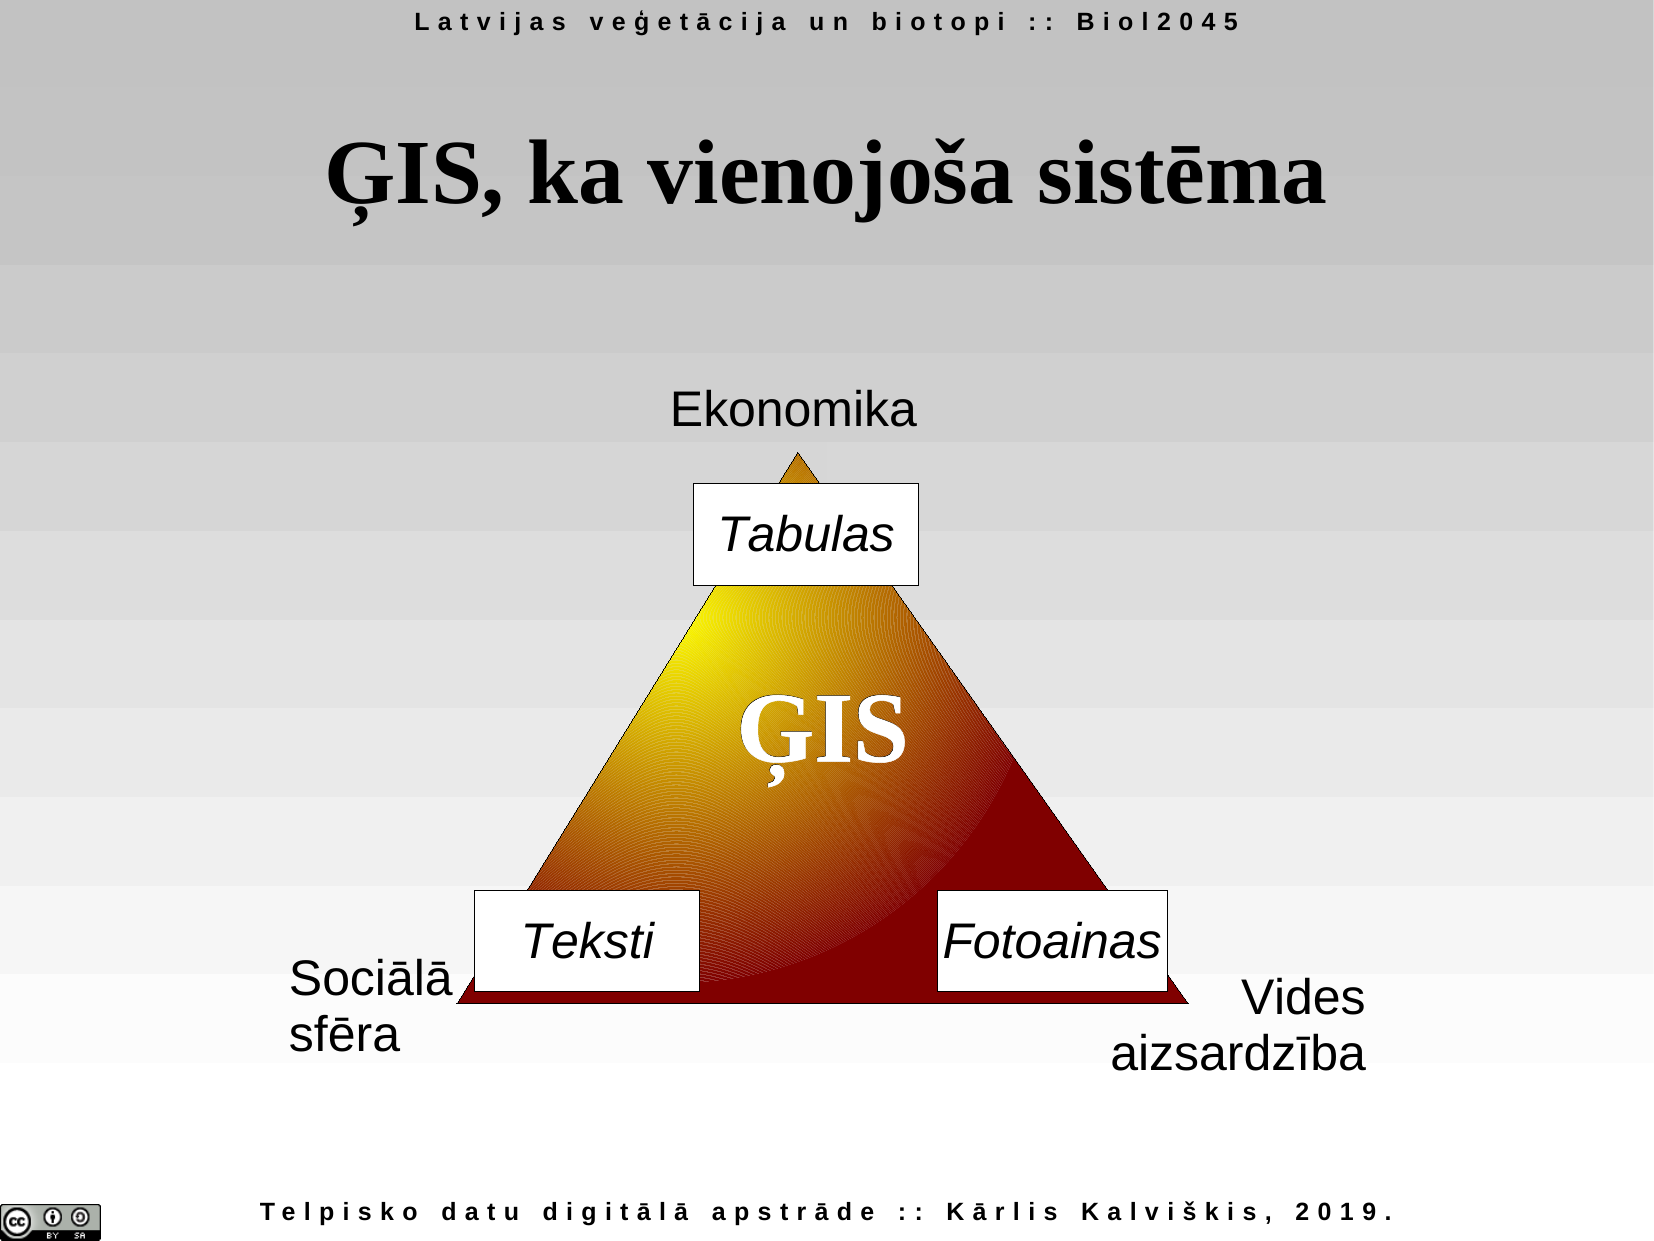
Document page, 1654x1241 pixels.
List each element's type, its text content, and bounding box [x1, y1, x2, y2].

text_box Vides aizsardzība [1110, 968, 1366, 1082]
title ĢIS, ka vienojoša sistēma [29, 49, 1625, 296]
text_box Fotoainas [937, 890, 1168, 992]
text_box Tabulas [693, 483, 919, 586]
picture [0, 0, 1654, 1241]
text_box Ekonomika [670, 381, 918, 438]
text_box ĢIS [456, 586, 1110, 1004]
text_box ĢIS [778, 452, 820, 483]
text_box Sociālā sfēra [288, 949, 453, 1063]
text_box Teksti [474, 890, 700, 992]
